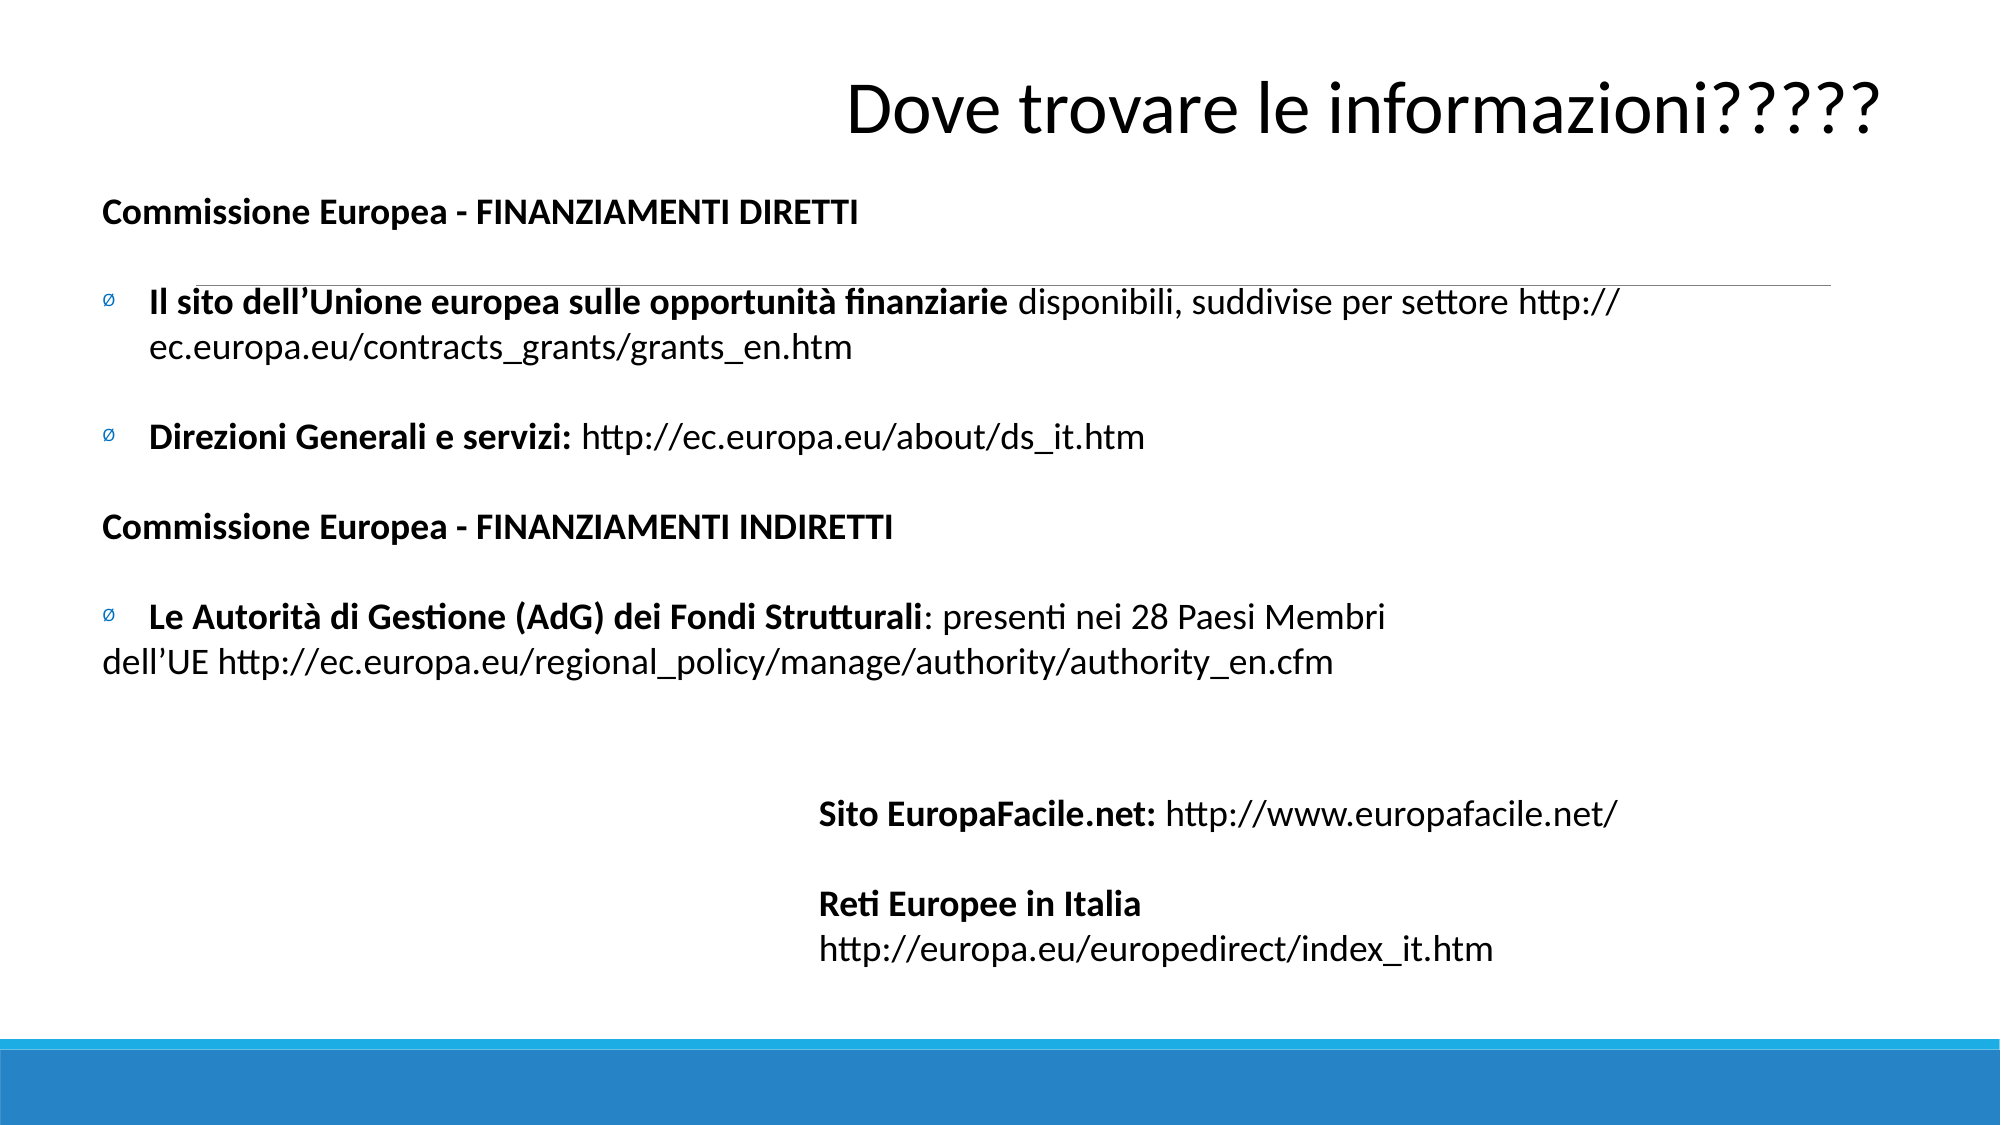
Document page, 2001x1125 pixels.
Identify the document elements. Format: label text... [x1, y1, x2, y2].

text_box Dove trovare le informazioni????? [831, 51, 2000, 157]
text_box Commissione Europea - FINANZIAMENTI DIRETTI Il sito dell’Unione europea sulle opportunità finanziarie disponibili, suddivise per settore http://ec.europa.eu/contracts_grants/grants_en.htm Direzioni Generali e servizi: http://ec.europa.eu/about/ds_it.htm Commissione Europea - FINANZIAMENTI INDIRETTI Le Autorità di Gestione (AdG) dei Fondi Strutturali: presenti nei 28 Paesi Membri dell’UE http://ec.europa.eu/regional_policy/manage/authority/authority_en.cfm [87, 157, 1873, 735]
text_box Sito EuropaFacile.net: http://www.europafacile.net/ Reti Europee in Italia http://europa.eu/europedirect/index_it.htm [804, 781, 1805, 977]
